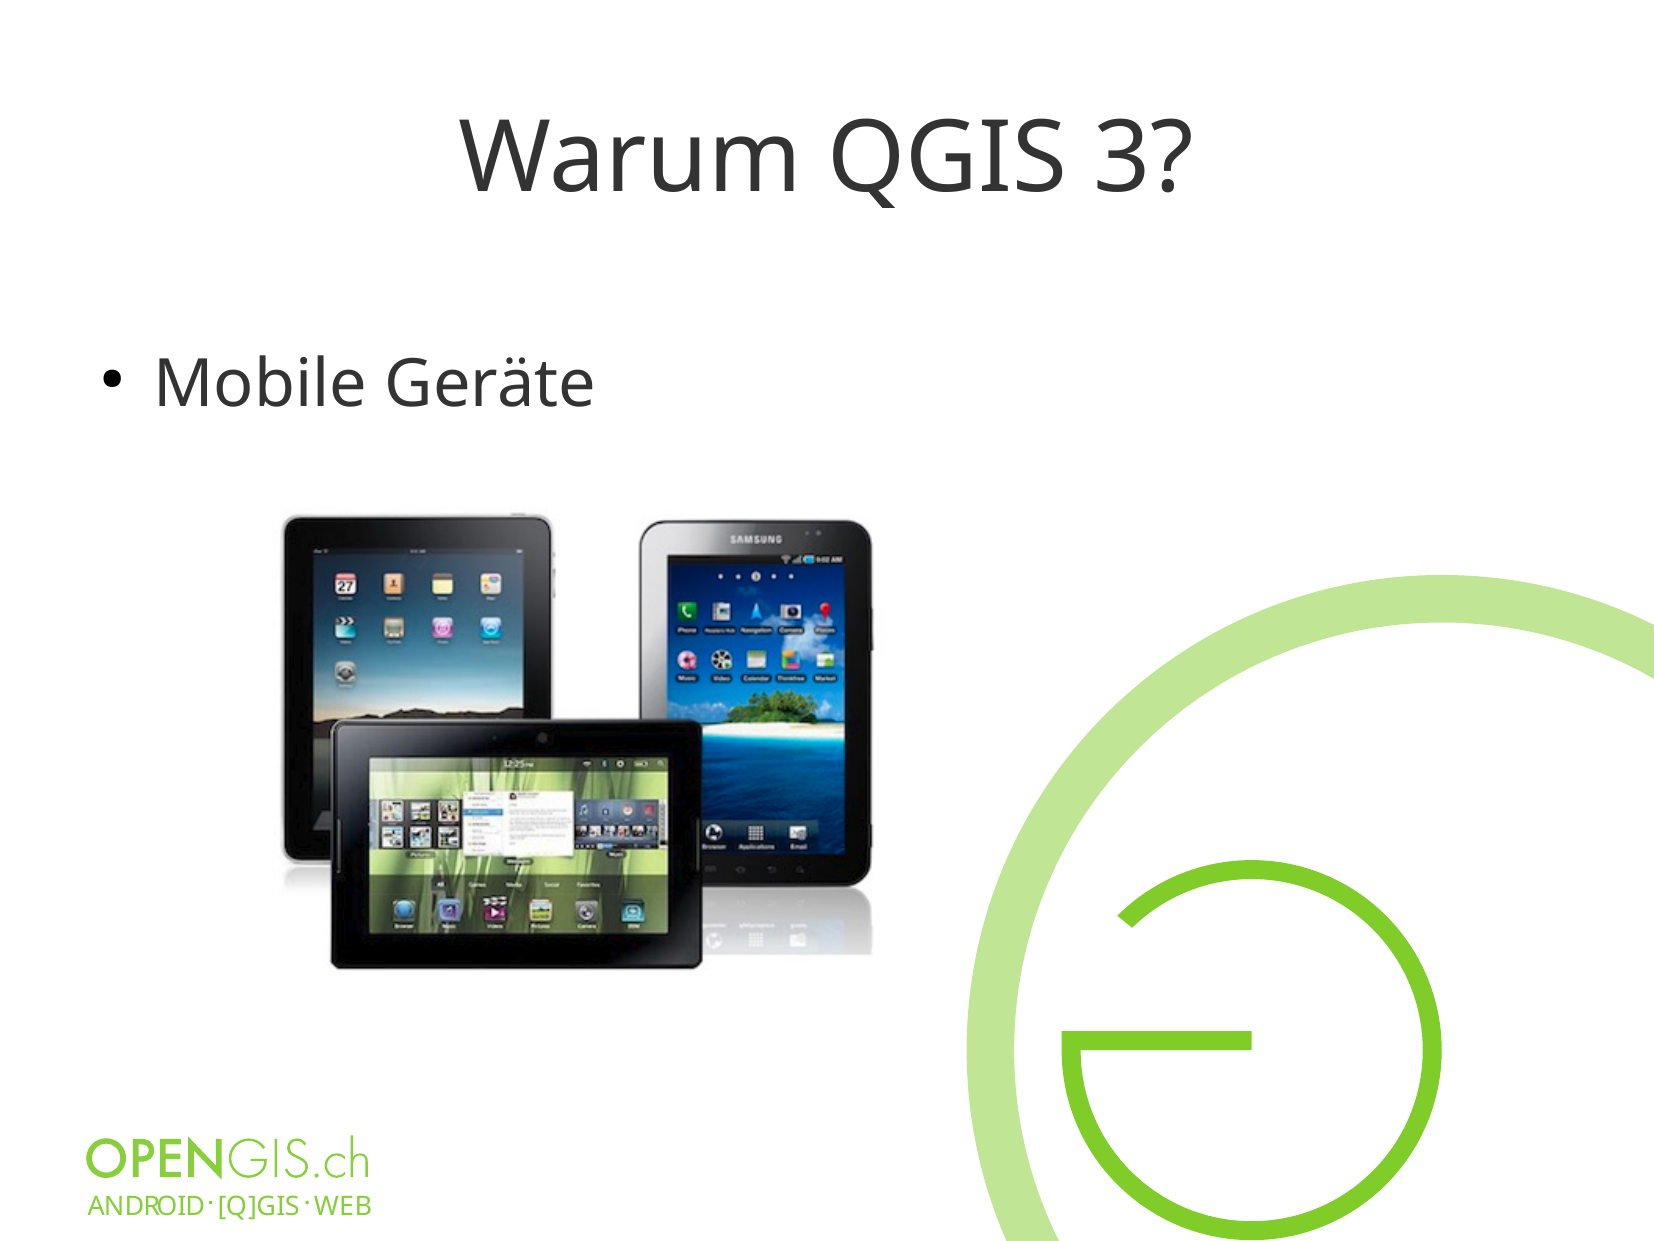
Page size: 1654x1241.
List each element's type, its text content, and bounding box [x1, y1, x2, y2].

picture [260, 494, 886, 983]
list Mobile Geräte [82, 290, 1571, 1010]
title Warum QGIS 3? [82, 49, 1571, 257]
